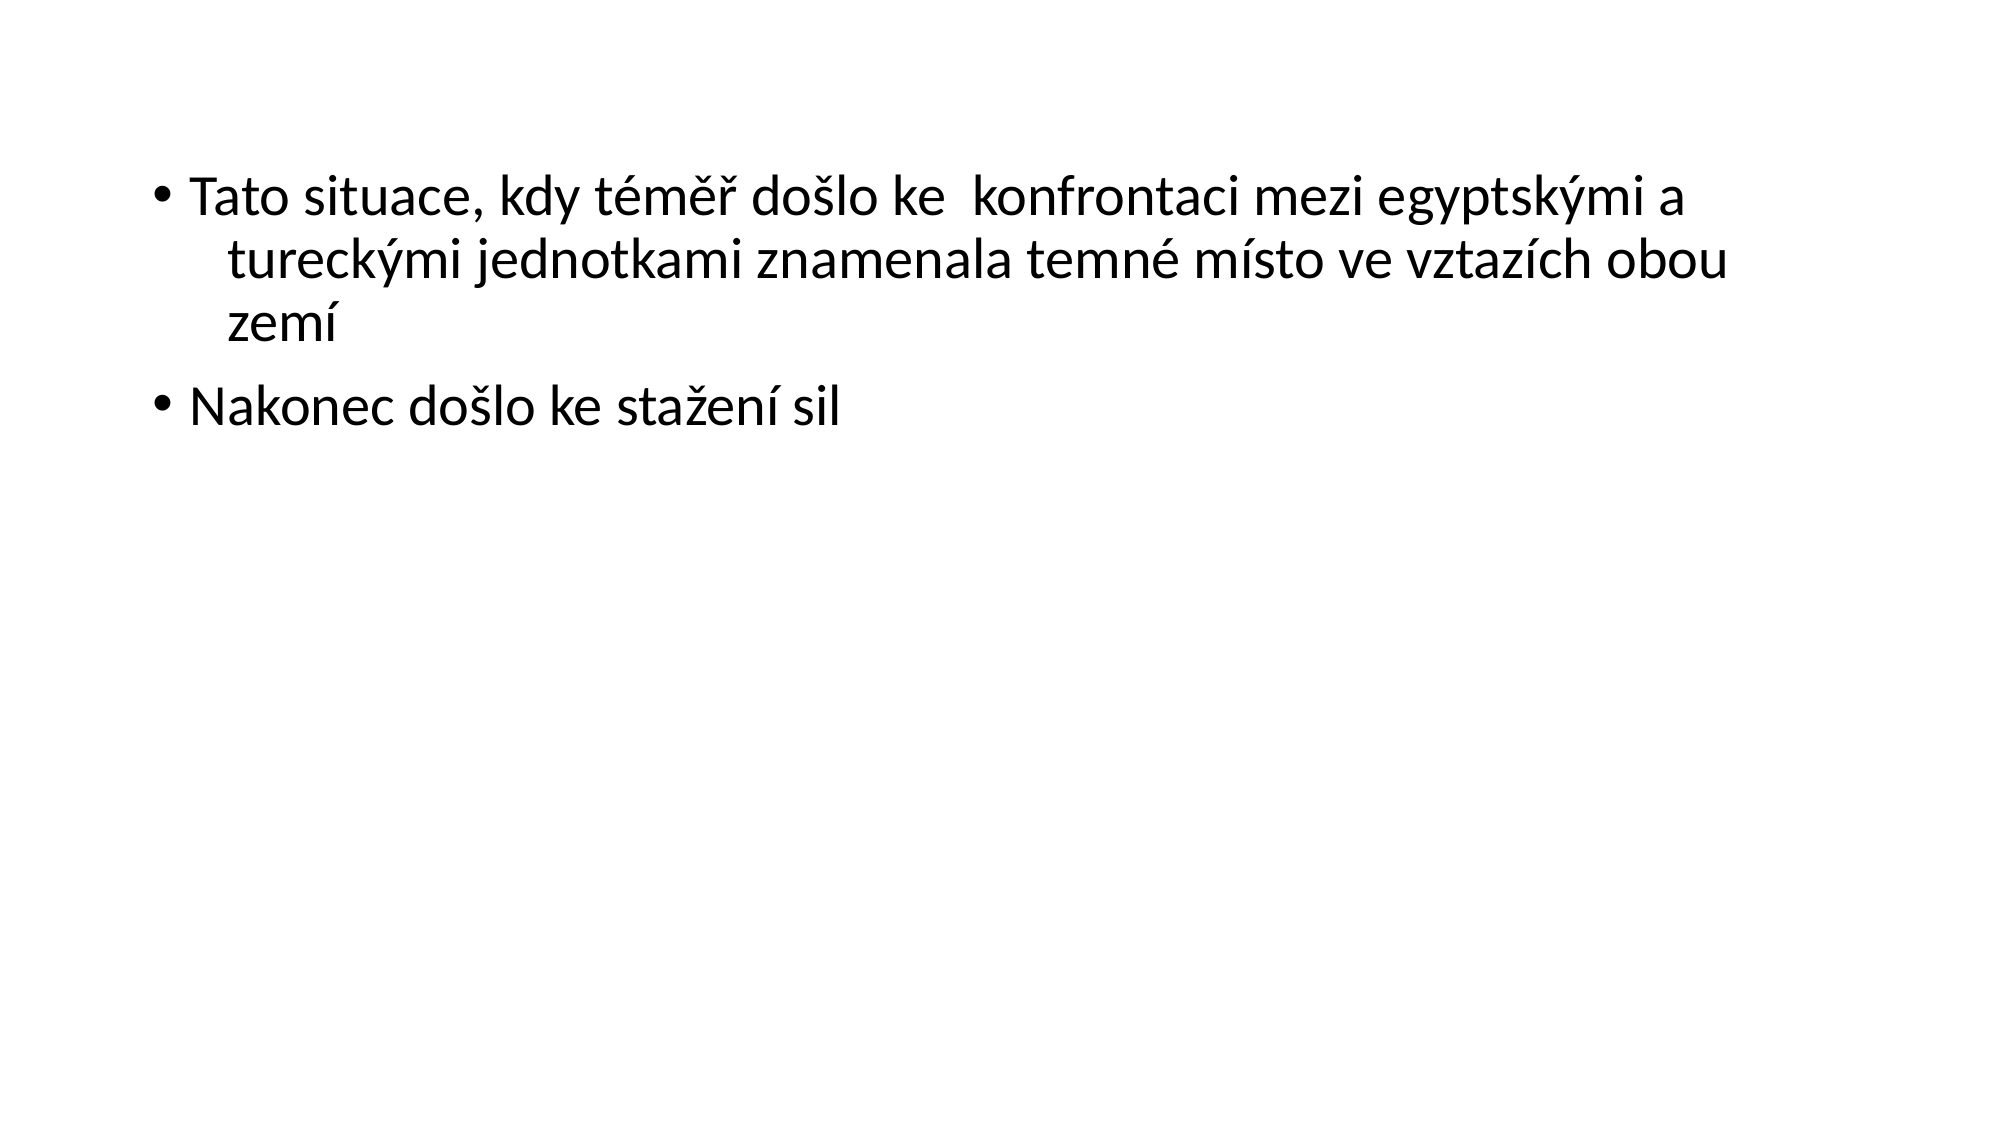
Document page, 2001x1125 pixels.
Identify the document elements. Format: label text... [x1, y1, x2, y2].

list Tato situace, kdy téměř došlo ke konfrontaci mezi egyptskými a tureckými jednotkami znamenala temné místo ve vztazích obou zemí Nakonec došlo ke stažení sil [137, 157, 1863, 1014]
